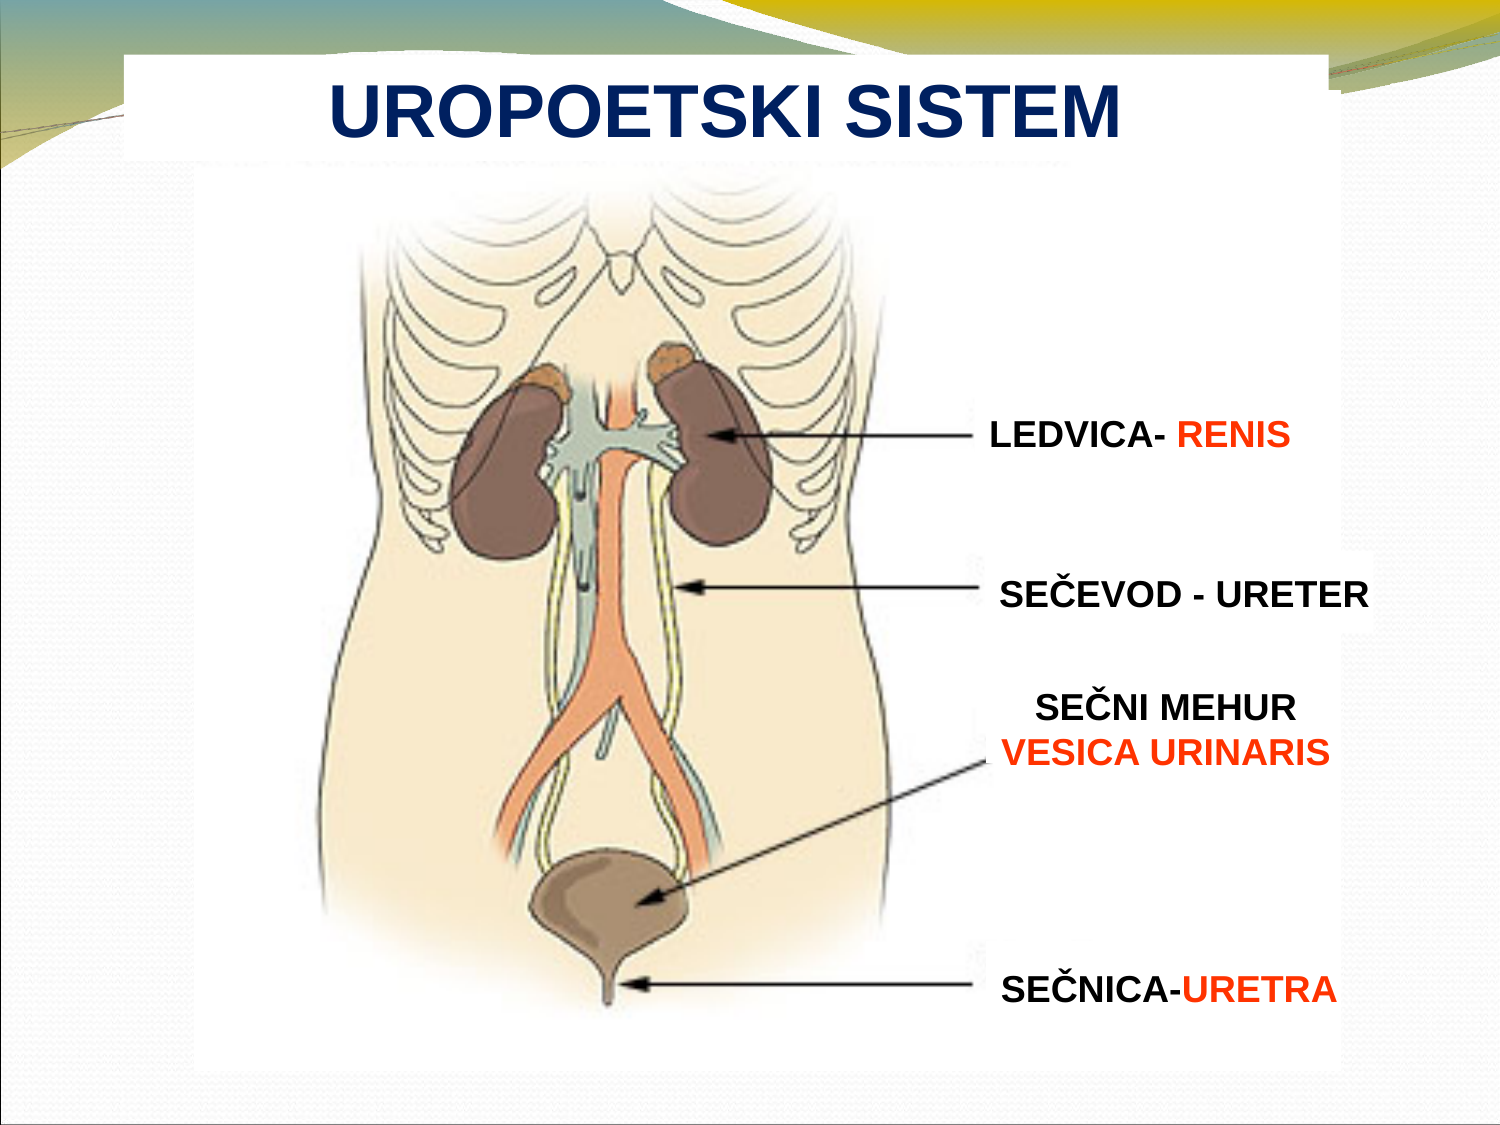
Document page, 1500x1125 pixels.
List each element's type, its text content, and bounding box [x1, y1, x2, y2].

text_box SEČNICA-URETRA [986, 940, 1317, 1035]
text_box LEDVICA- RENIS [974, 373, 1258, 492]
picture [0, 0, 1500, 1125]
text_box SEČNI MEHUR VESICA URINARIS [986, 692, 1329, 764]
text_box SEČEVOD - URETER [984, 550, 1374, 634]
text_box UROPOETSKI SISTEM [123, 54, 1329, 161]
